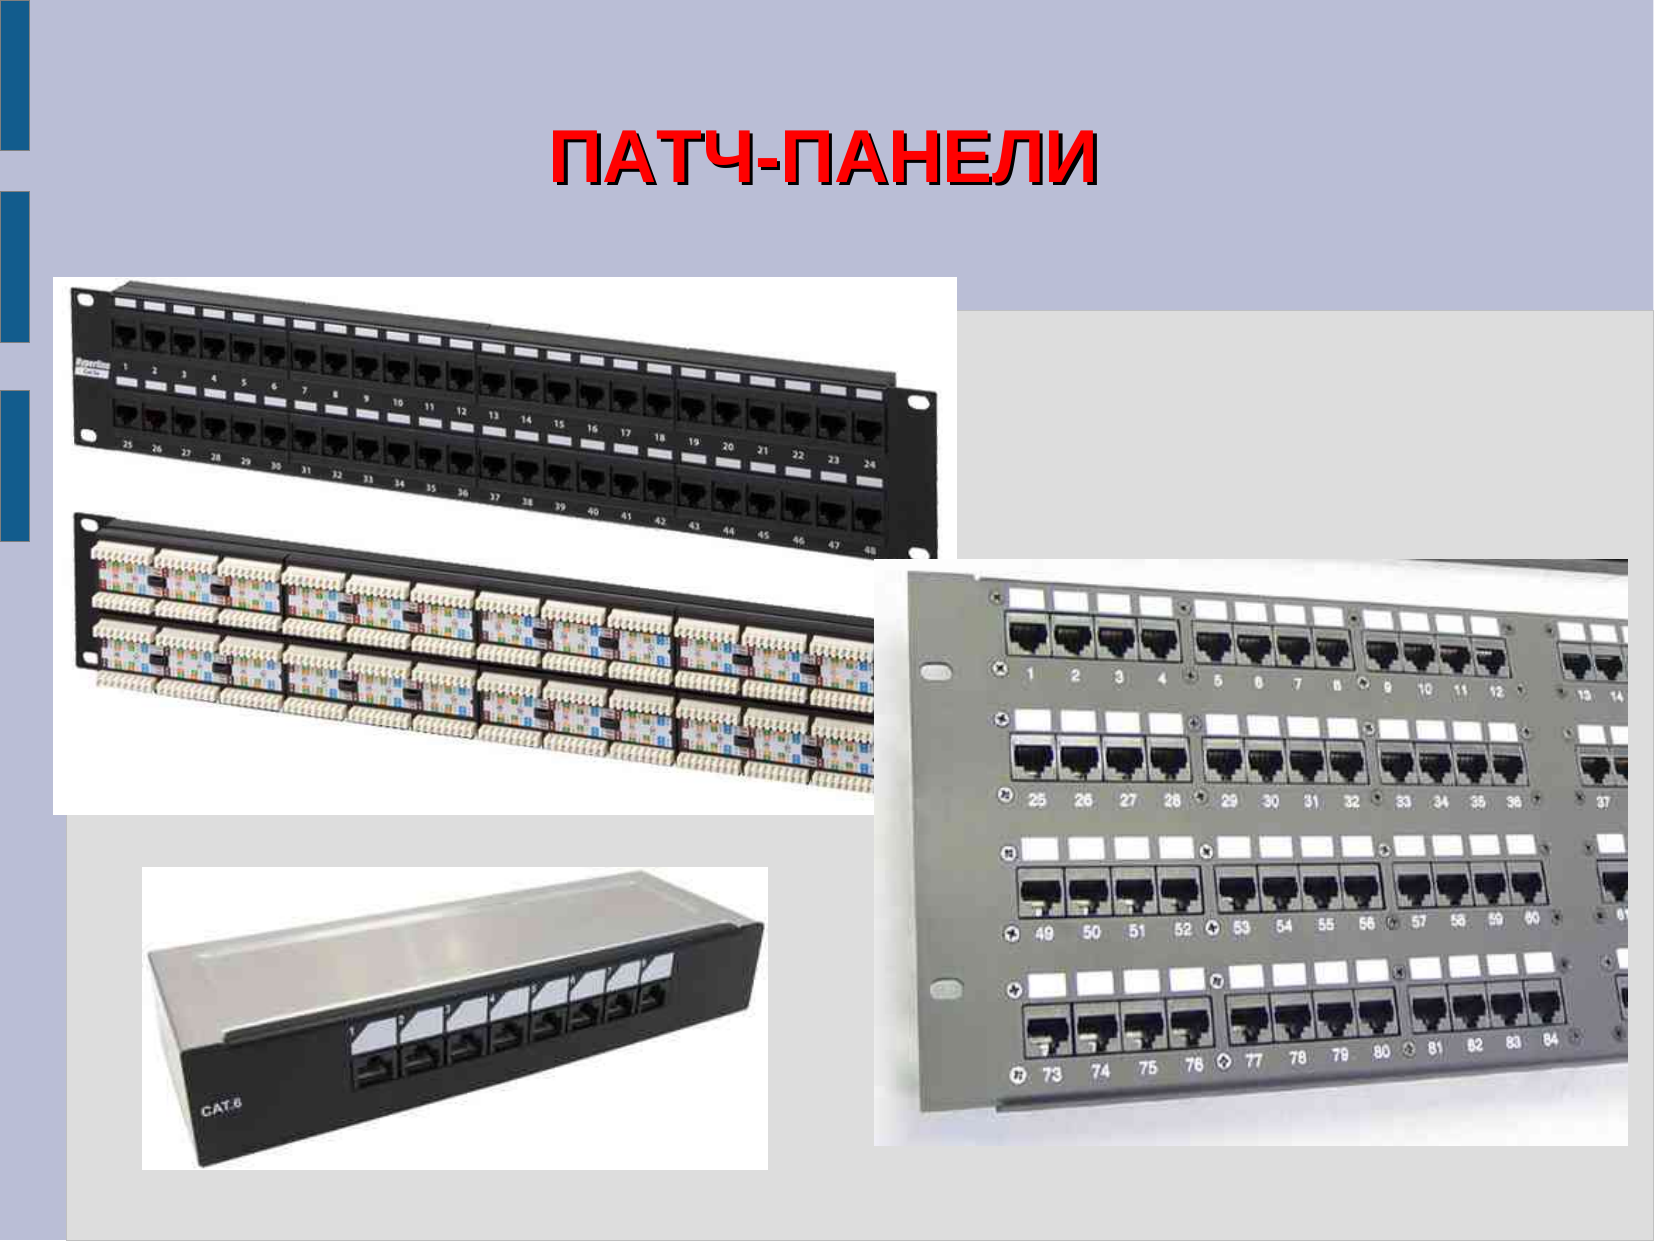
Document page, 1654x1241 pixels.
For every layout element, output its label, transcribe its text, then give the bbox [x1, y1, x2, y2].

picture [53, 277, 1628, 1146]
title ПАТЧ-ПАНЕЛИ [118, 52, 1531, 260]
picture [142, 867, 768, 1170]
